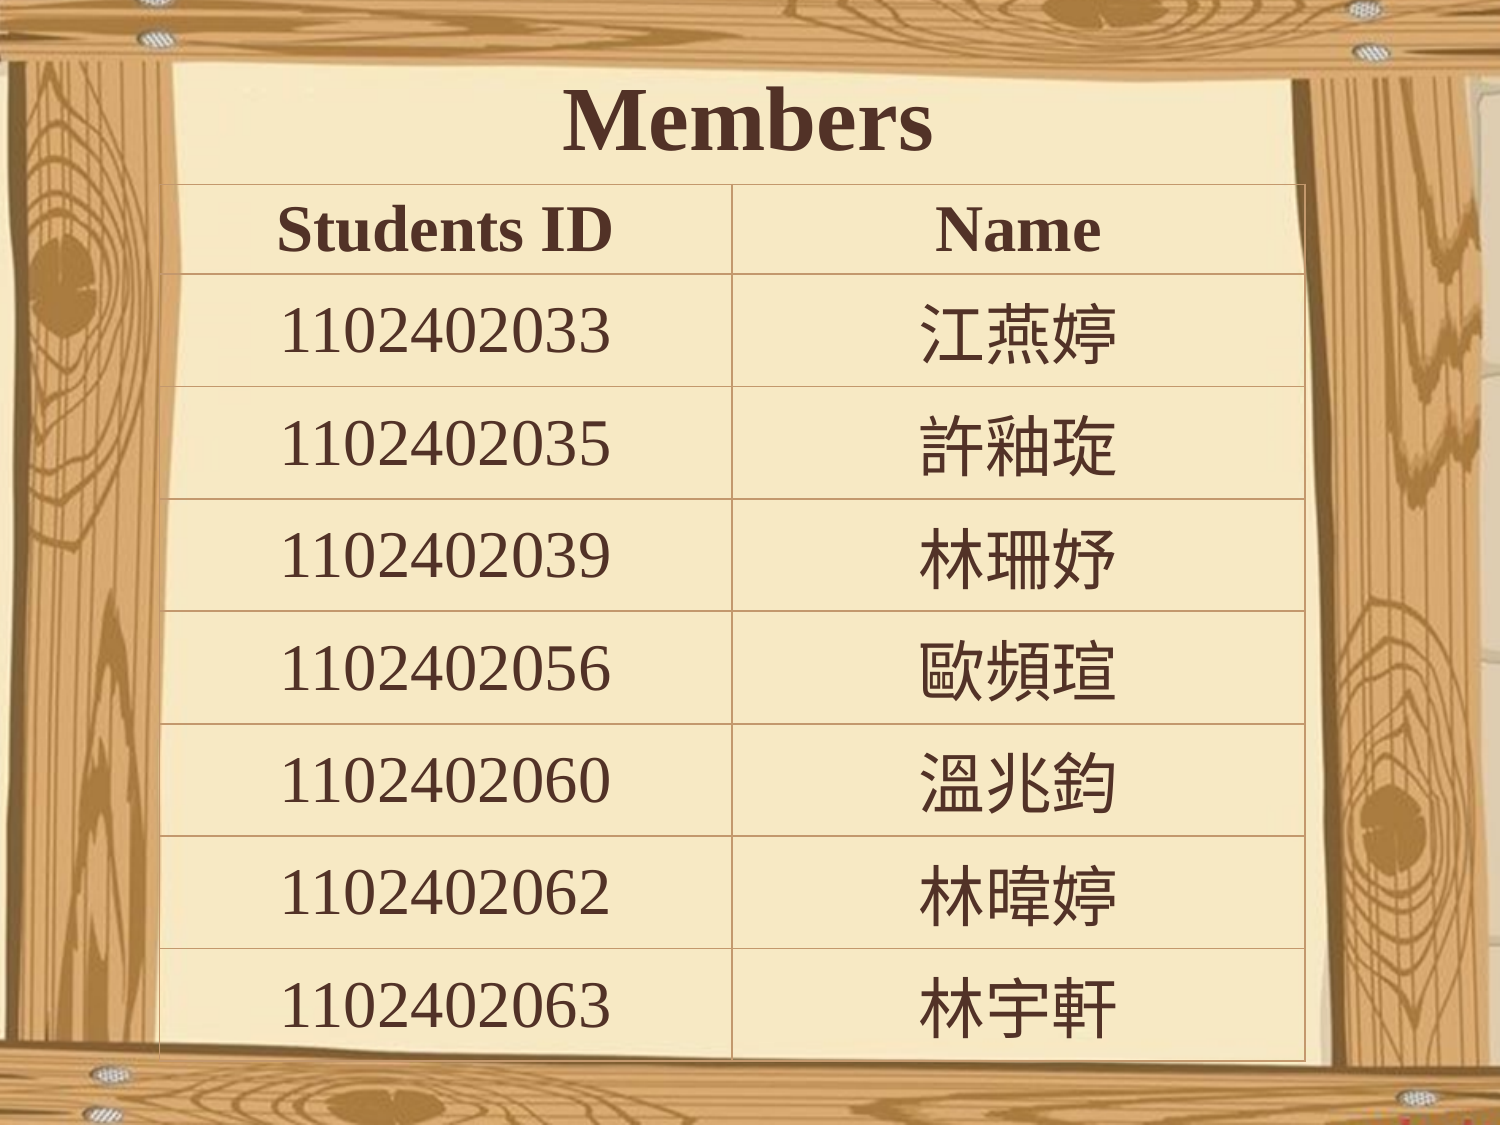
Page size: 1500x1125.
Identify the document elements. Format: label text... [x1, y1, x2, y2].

table_cell 1102402056 [160, 612, 731, 723]
table_cell 1102402033 [160, 275, 731, 386]
picture [0, 0, 1500, 1125]
table_cell 1102402039 [160, 500, 731, 610]
table_cell 江燕婷 [733, 275, 1304, 386]
table_cell 許釉琁 [733, 387, 1304, 498]
table_cell 歐頻瑄 [733, 612, 1304, 723]
table_cell 1102402035 [160, 387, 731, 498]
table_cell 溫兆鈞 [733, 725, 1304, 835]
table_cell 林暐婷 [733, 837, 1304, 948]
table_cell 林宇軒 [733, 949, 1304, 1060]
table_cell 1102402062 [160, 837, 731, 948]
table_cell 林珊妤 [733, 500, 1304, 610]
table_header Students ID [160, 185, 731, 273]
title Members [0, 54, 1499, 173]
table_cell 1102402060 [160, 725, 731, 835]
table_header Name [733, 185, 1304, 273]
table_cell 1102402063 [160, 949, 731, 1060]
